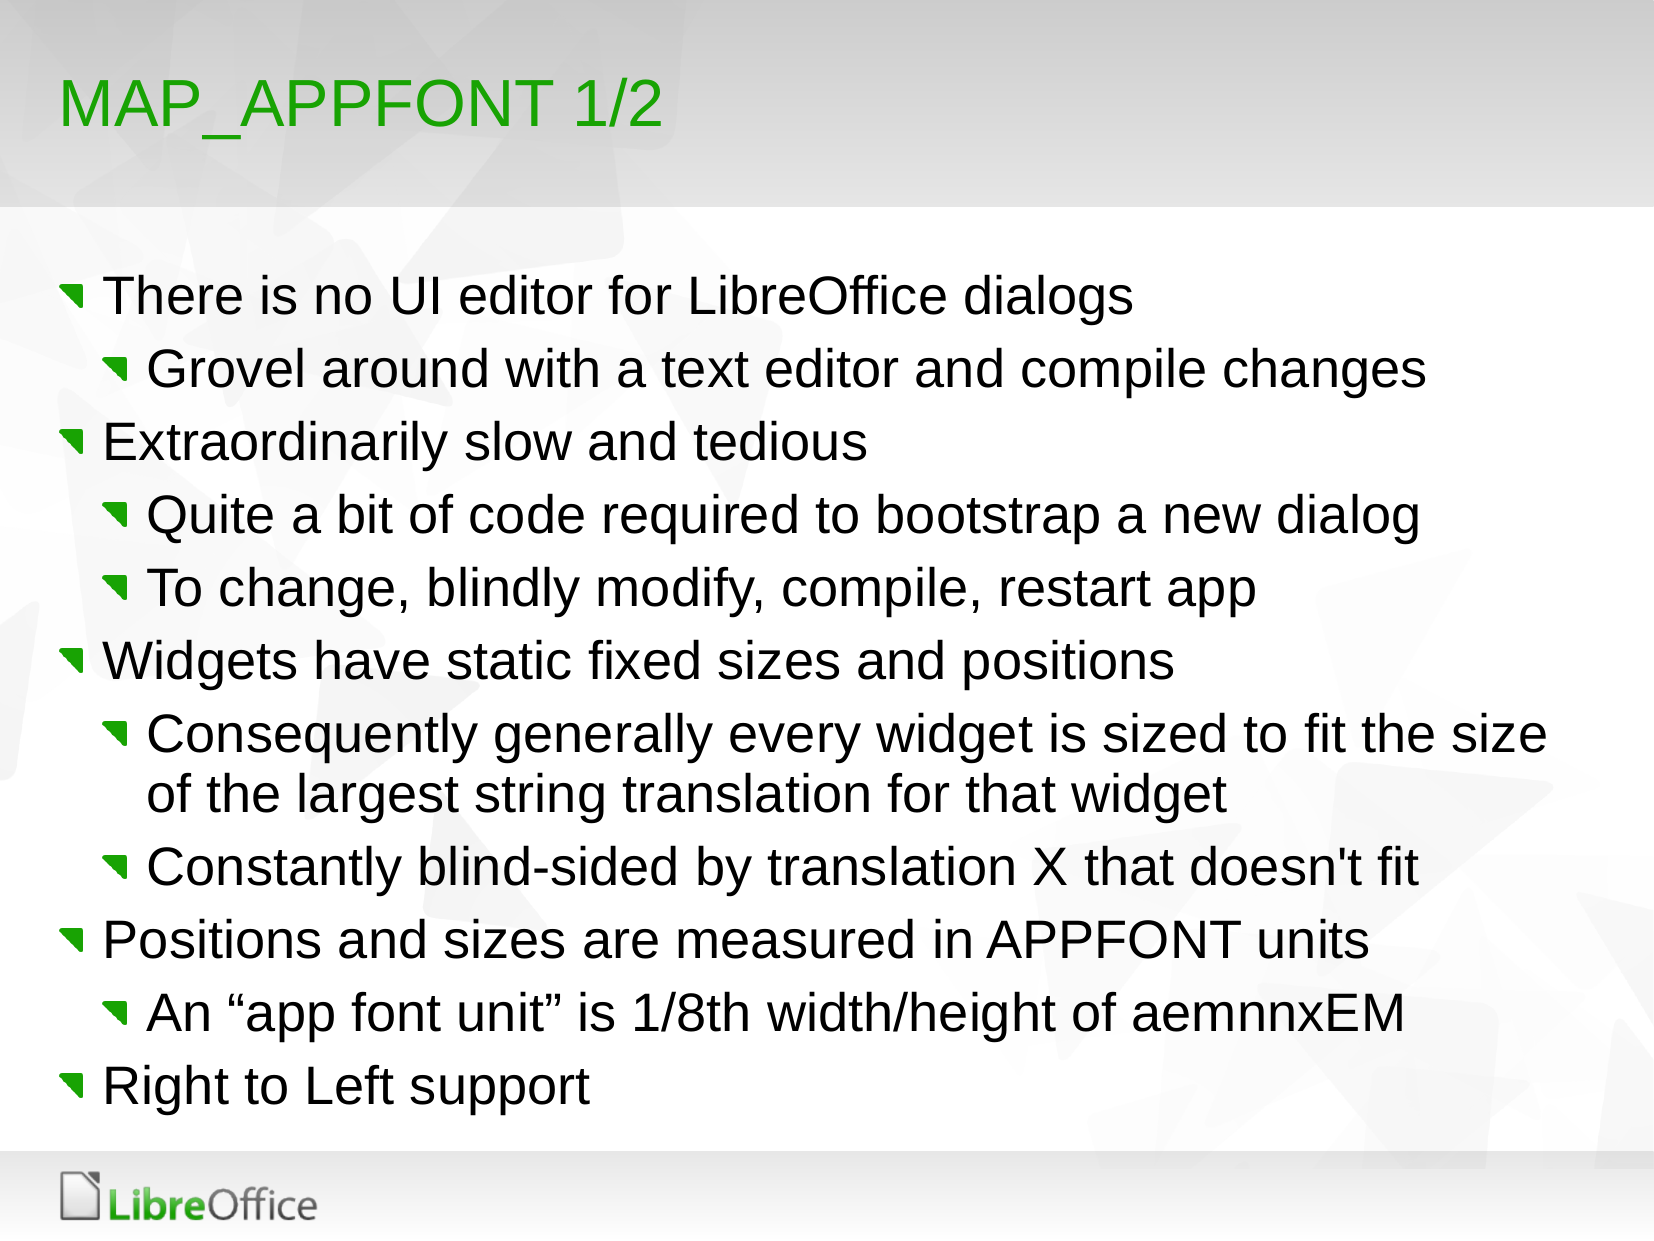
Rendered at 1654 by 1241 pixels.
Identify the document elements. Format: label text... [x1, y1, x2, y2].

picture [915, 548, 1654, 1169]
picture [41, 1152, 337, 1240]
list There is no UI editor for LibreOffice dialogs Grovel around with a text editor and compile changes Extraordinarily slow and tedious Quite a bit of code required to bootstrap a new dialog To change, blindly modify, compile, restart app Widgets have static fixed sizes and positions Consequently generally every widget is sized to fit the size of the largest string translation for that widget Constantly blind-sided by translation X that doesn't fit Positions and sizes are measured in APPFONT units An “app font unit” is 1/8th width/height of aemnnxEM Right to Left support [59, 265, 1595, 1117]
title MAP_APPFONT 1/2 [59, 29, 1595, 178]
picture [0, 0, 783, 931]
